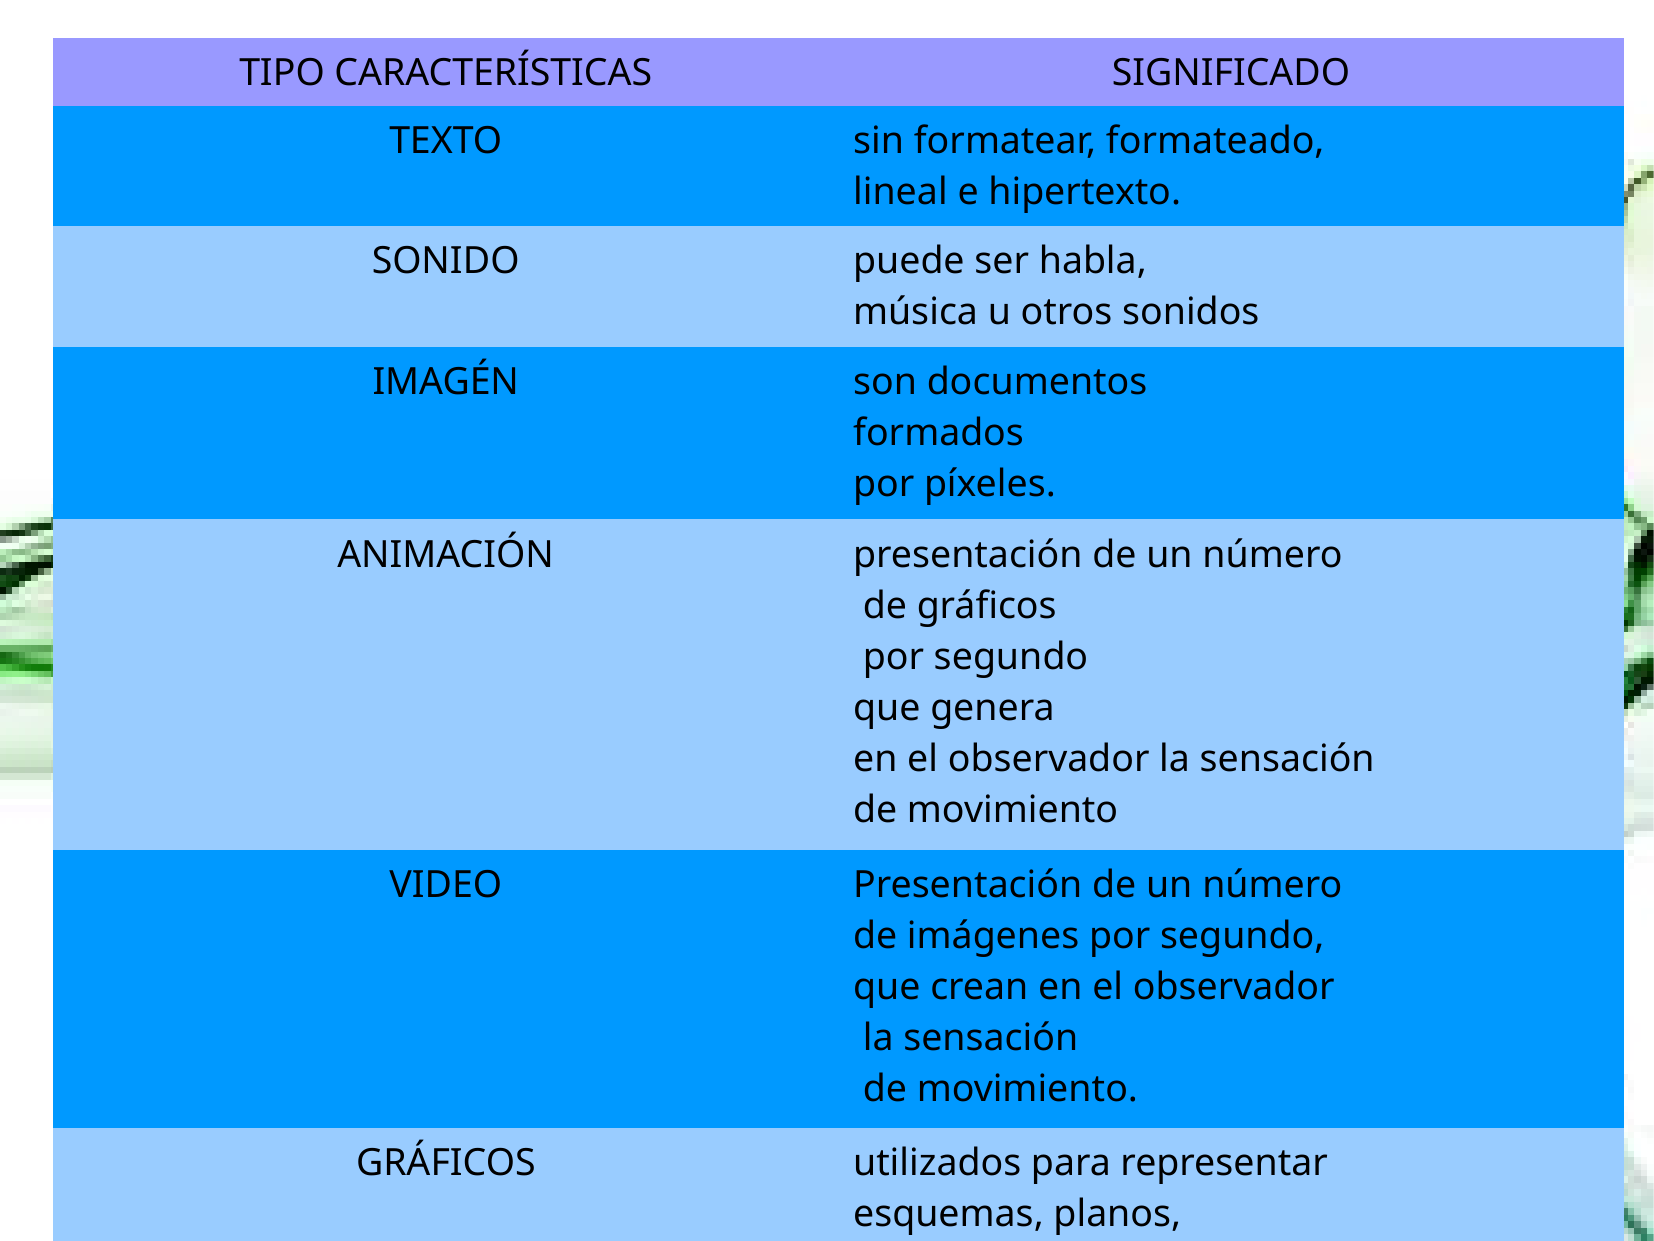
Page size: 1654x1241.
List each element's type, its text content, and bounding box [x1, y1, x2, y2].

table_header TIPO CARACTERÍSTICAS [53, 38, 838, 106]
table_cell TEXTO [53, 106, 838, 226]
table_cell SONIDO [53, 226, 838, 347]
table_cell Presentación de un número de imágenes por segundo, que crean en el observador la sensación de movimiento. [838, 850, 1624, 1128]
table_cell ANIMACIÓN [53, 519, 838, 850]
table_header SIGNIFICADO [838, 38, 1624, 106]
table_cell utilizados para representar esquemas, planos, [838, 1128, 1624, 1241]
table_cell GRÁFICOS [53, 1128, 838, 1241]
table_cell IMAGÉN [53, 347, 838, 519]
table_cell puede ser habla, música u otros sonidos [838, 226, 1624, 347]
table_cell son documentos formados por píxeles. [838, 347, 1624, 519]
table_cell sin formatear, formateado, lineal e hipertexto. [838, 106, 1624, 226]
table_cell VIDEO [53, 850, 838, 1128]
picture [0, 0, 1654, 1241]
table_cell presentación de un número de gráficos por segundo que genera en el observador la sensación de movimiento [838, 519, 1624, 850]
